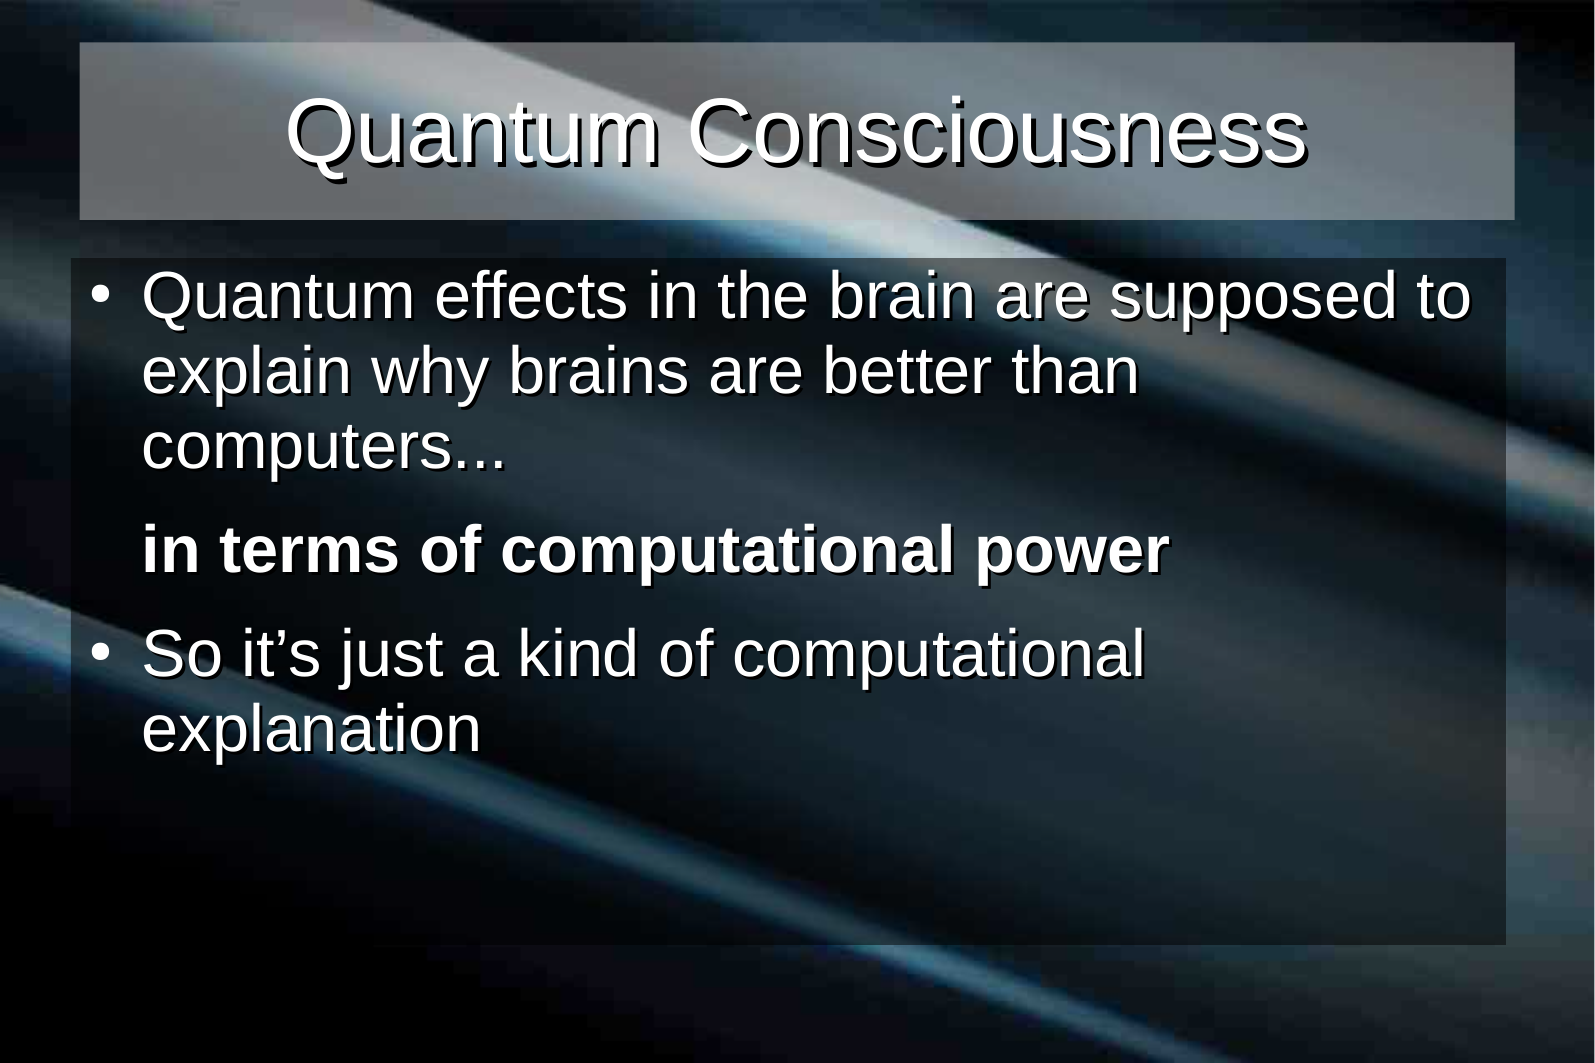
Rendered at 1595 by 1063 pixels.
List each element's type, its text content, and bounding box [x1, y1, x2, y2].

picture [0, 0, 1595, 1063]
title Quantum Consciousness [79, 42, 1515, 220]
list Quantum effects in the brain are supposed to explain why brains are better than computers... in terms of computational power So it’s just a kind of computational explanation [70, 258, 1506, 945]
